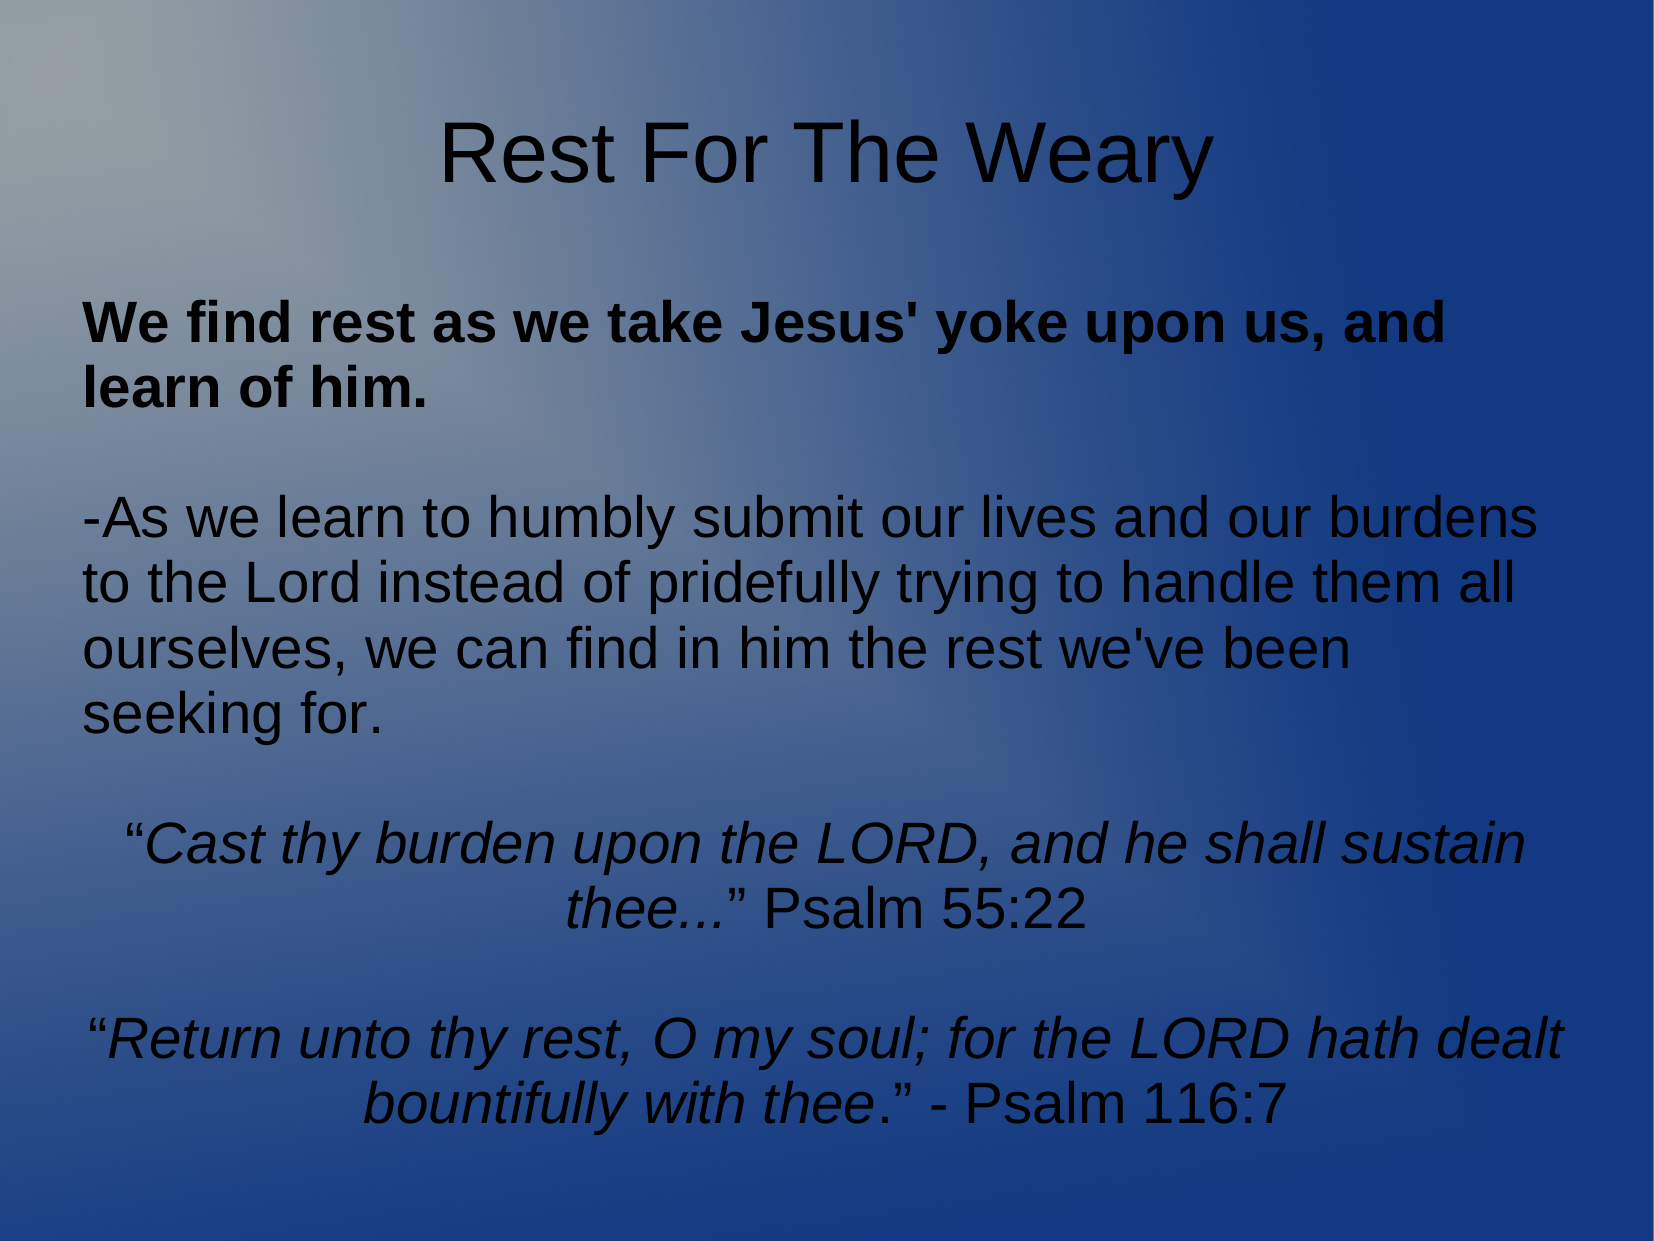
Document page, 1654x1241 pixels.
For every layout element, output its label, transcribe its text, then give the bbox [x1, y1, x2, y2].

title Rest For The Weary [82, 49, 1571, 257]
subtitle We find rest as we take Jesus' yoke upon us, and learn of him. -As we learn to humbly submit our lives and our burdens to the Lord instead of pridefully trying to handle them all ourselves, we can find in him the rest we've been seeking for. “Cast thy burden upon the LORD, and he shall sustain thee...” Psalm 55:22 “Return unto thy rest, O my soul; for the LORD hath dealt bountifully with thee.” - Psalm 116:7 [82, 290, 1571, 1241]
picture [0, 0, 1654, 1241]
